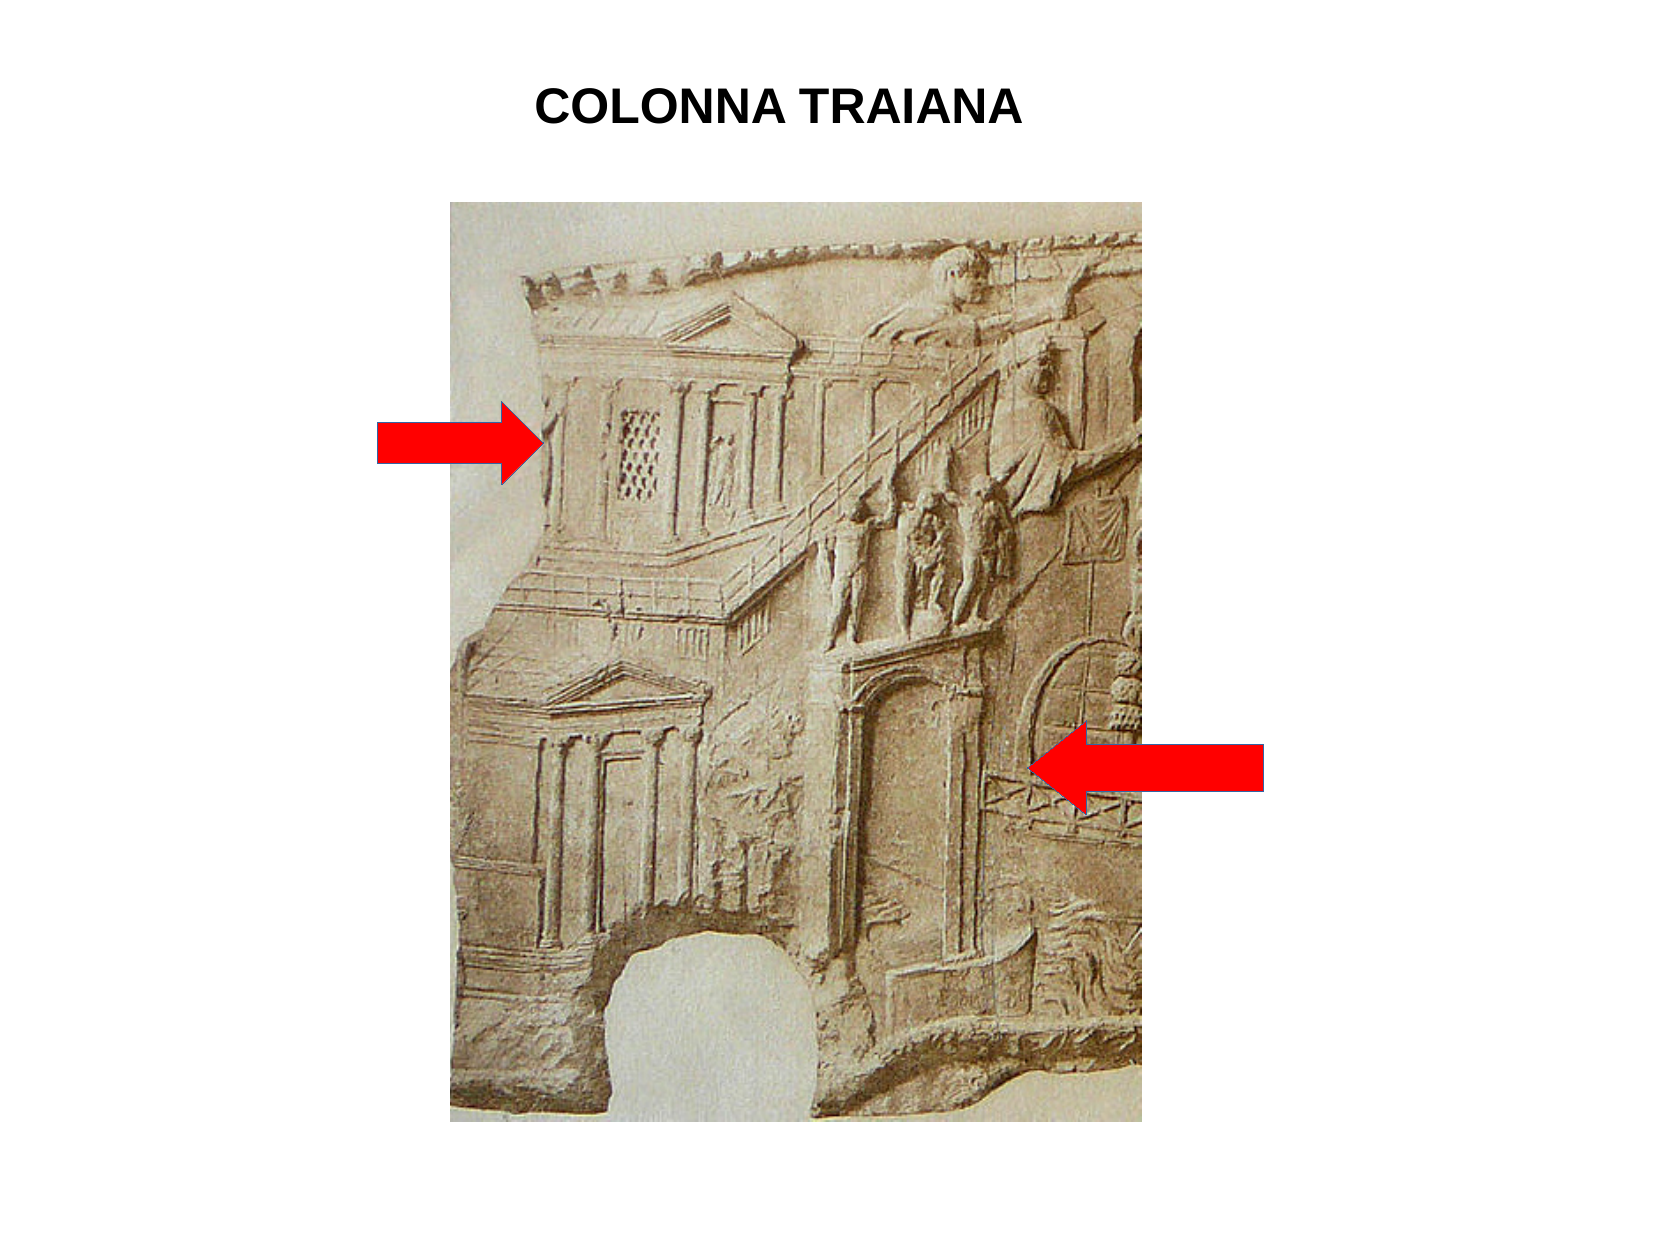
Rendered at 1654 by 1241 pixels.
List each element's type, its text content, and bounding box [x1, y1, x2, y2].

text_box [377, 401, 544, 485]
picture [450, 202, 1142, 1123]
text_box COLONNA TRAIANA [519, 70, 1039, 142]
text_box [1027, 720, 1264, 815]
